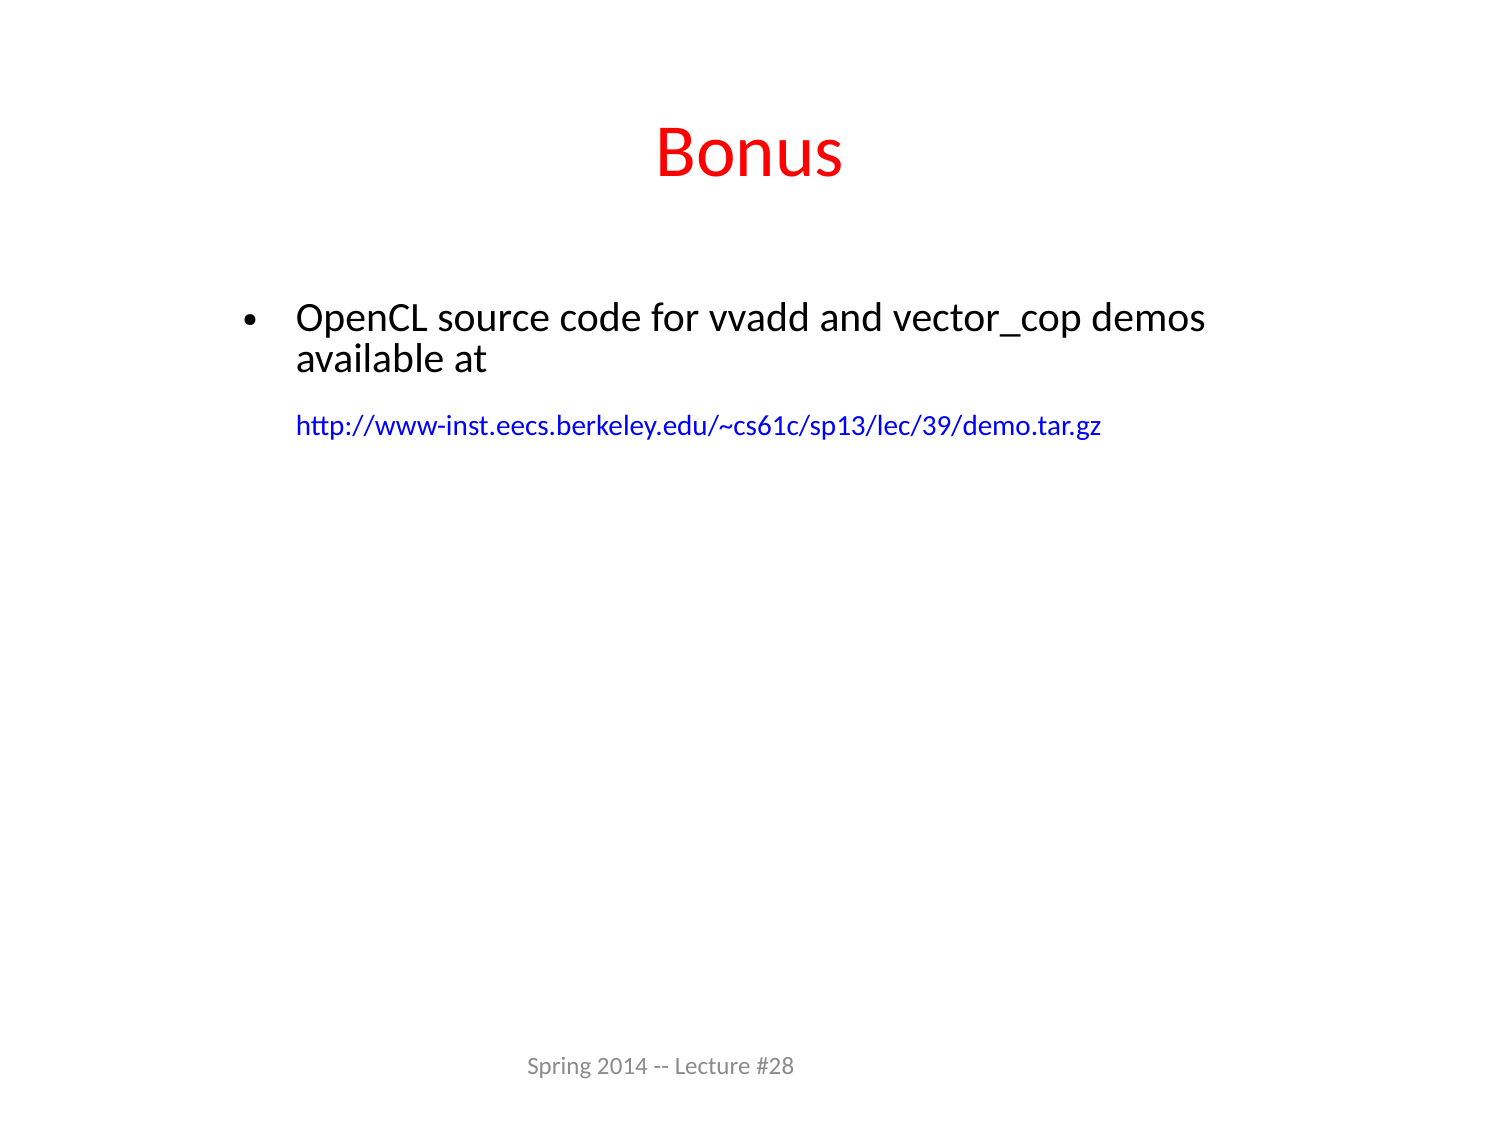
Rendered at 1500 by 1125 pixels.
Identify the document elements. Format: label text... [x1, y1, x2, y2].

list OpenCL source code for vvadd and vector_cop demos available at http://www-inst.eecs.berkeley.edu/~cs61c/sp13/lec/39/demo.tar.gz [225, 299, 1313, 1051]
title Bonus [112, 37, 1388, 279]
